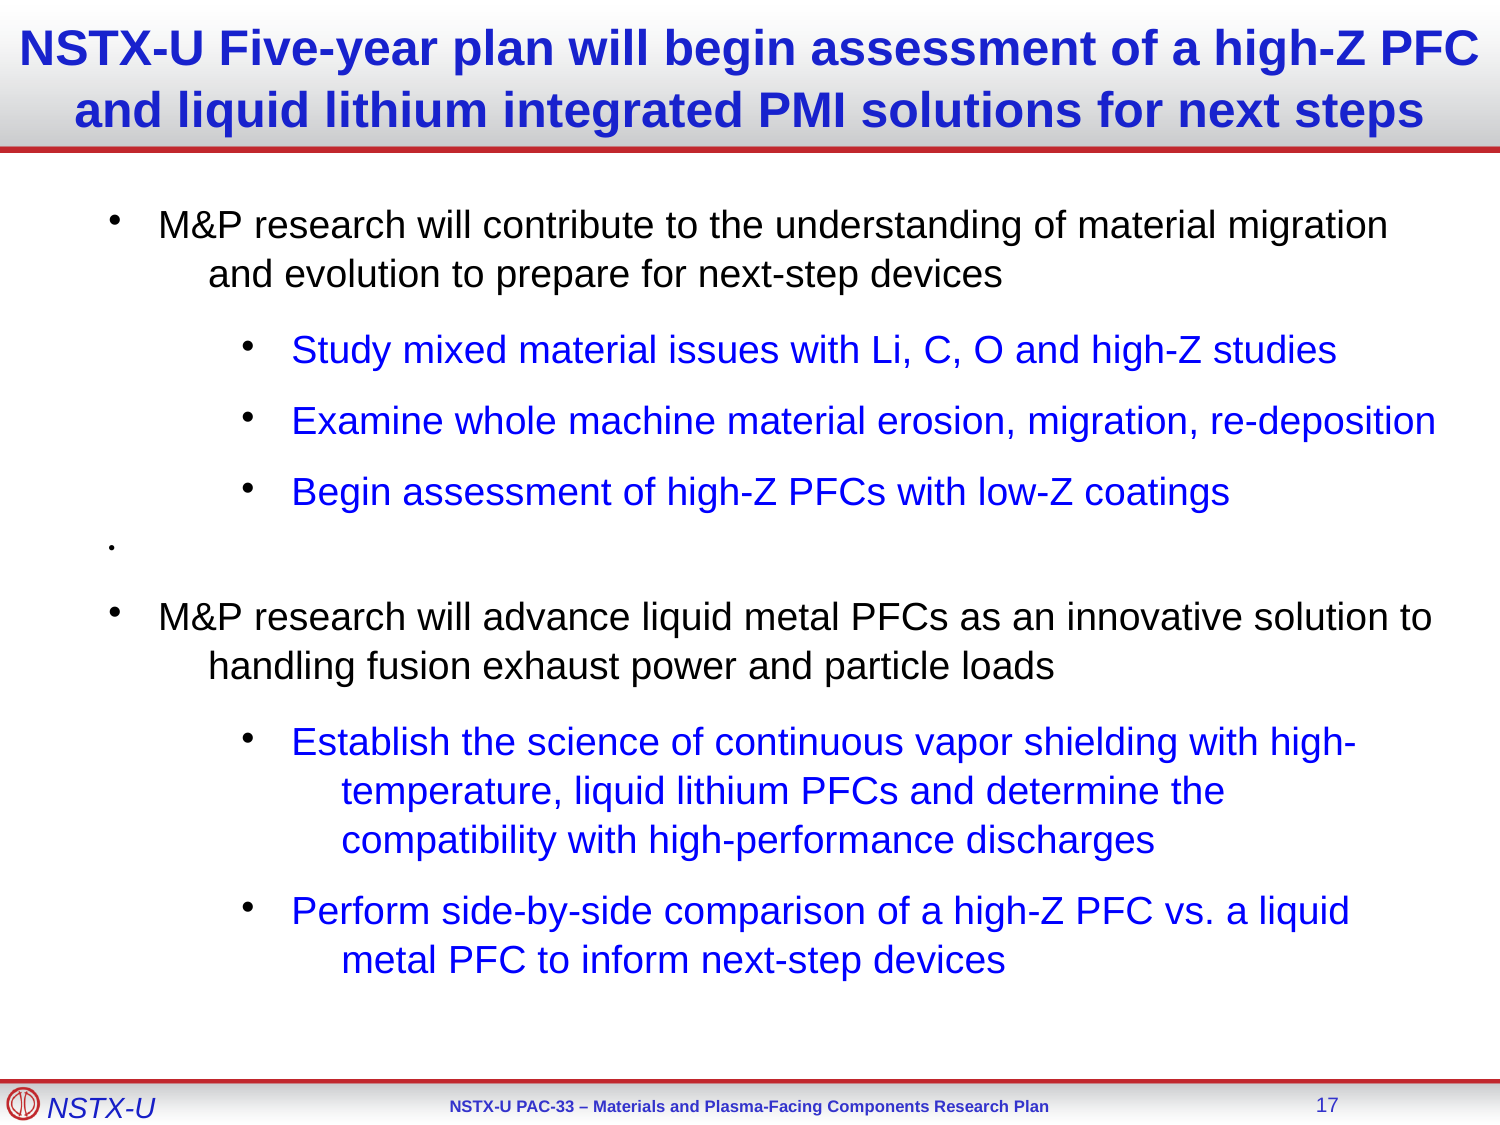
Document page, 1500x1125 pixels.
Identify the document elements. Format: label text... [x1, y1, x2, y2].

list M&P research will contribute to the understanding of material migration and evolution to prepare for next-step devices Study mixed material issues with Li, C, O and high-Z studies Examine whole machine material erosion, migration, re-deposition Begin assessment of high-Z PFCs with low-Z coatings M&P research will advance liquid metal PFCs as an innovative solution to handling fusion exhaust power and particle loads Establish the science of continuous vapor shielding with high-temperature, liquid lithium PFCs and determine the compatibility with high-performance discharges Perform side-by-side comparison of a high-Z PFC vs. a liquid metal PFC to inform next-step devices [75, 197, 1450, 1036]
title NSTX-U Five-year plan will begin assessment of a high-Z PFC and liquid lithium integrated PMI solutions for next steps [0, 0, 1500, 150]
text_box 17 [1315, 1090, 1486, 1118]
